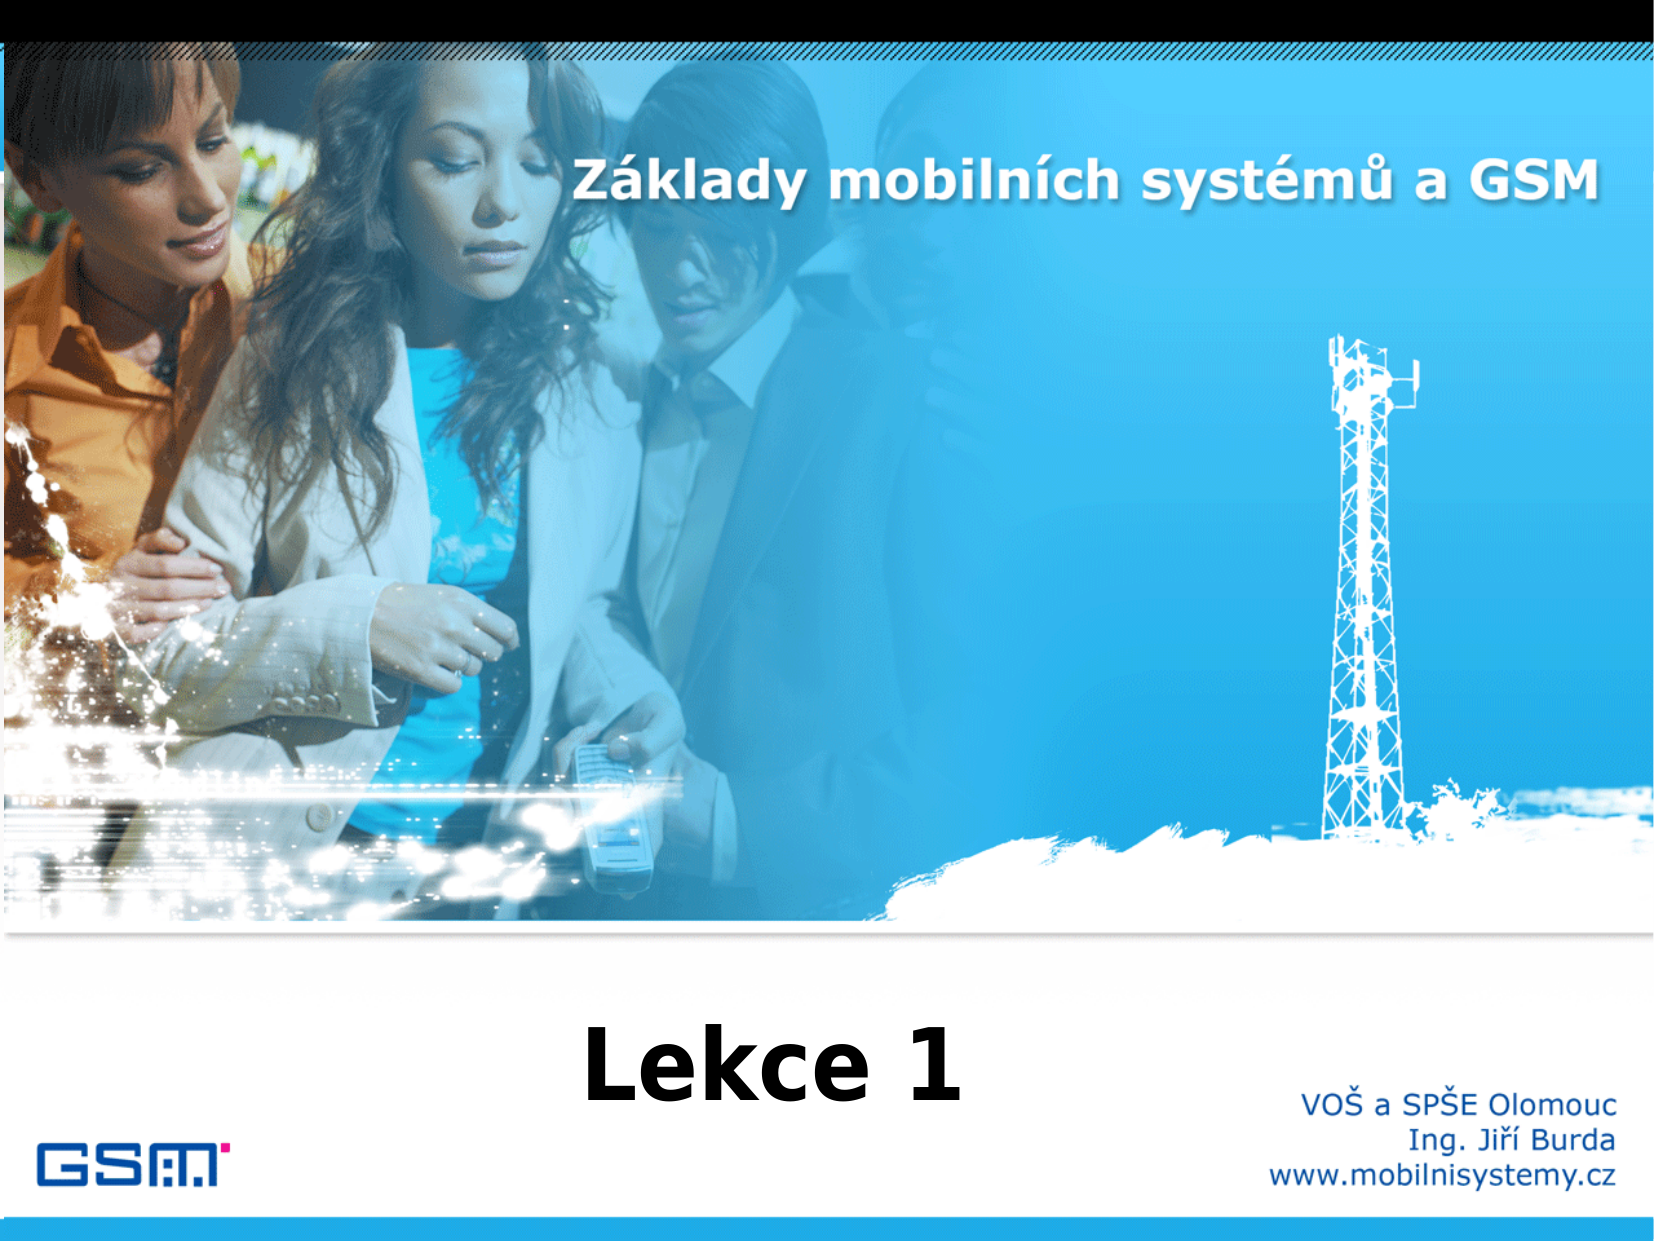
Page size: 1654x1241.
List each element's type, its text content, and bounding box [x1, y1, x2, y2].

picture [0, 0, 1654, 1241]
text_box Lekce 1 [565, 1000, 982, 1132]
